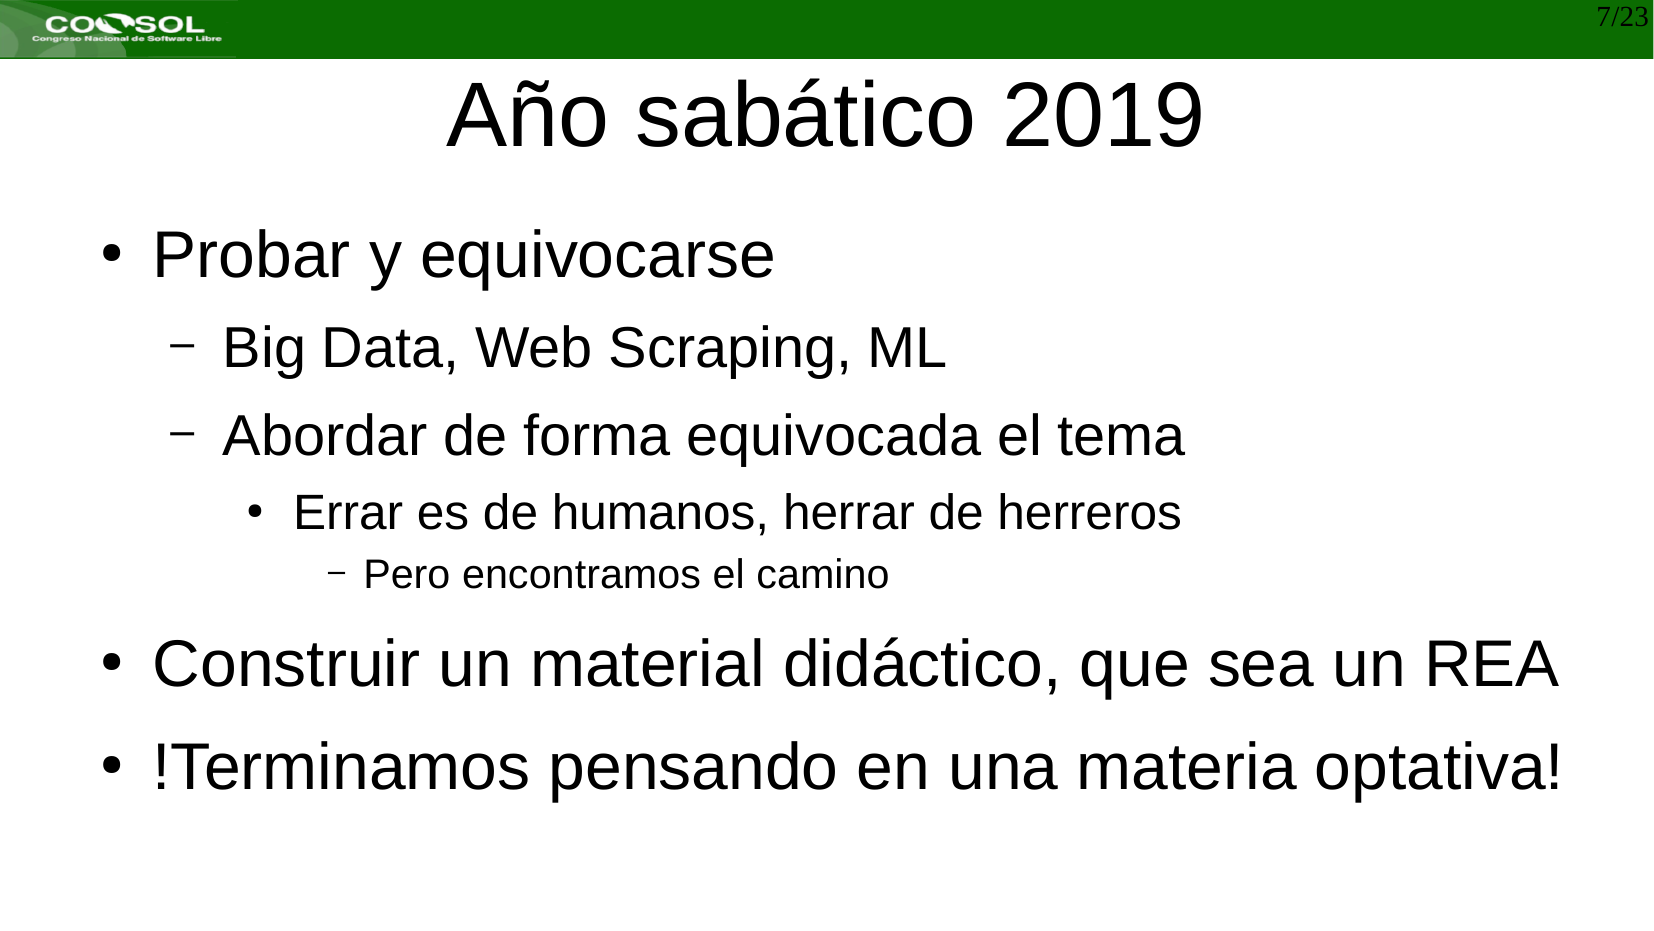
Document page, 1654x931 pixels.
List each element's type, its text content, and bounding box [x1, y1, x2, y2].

picture [0, 0, 1654, 59]
list Probar y equivocarse Big Data, Web Scraping, ML Abordar de forma equivocada el tema Errar es de humanos, herrar de herreros Pero encontramos el camino Construir un material didáctico, que sea un REA !Terminamos pensando en una materia optativa! [82, 217, 1571, 827]
title Año sabático 2019 [82, 37, 1571, 193]
